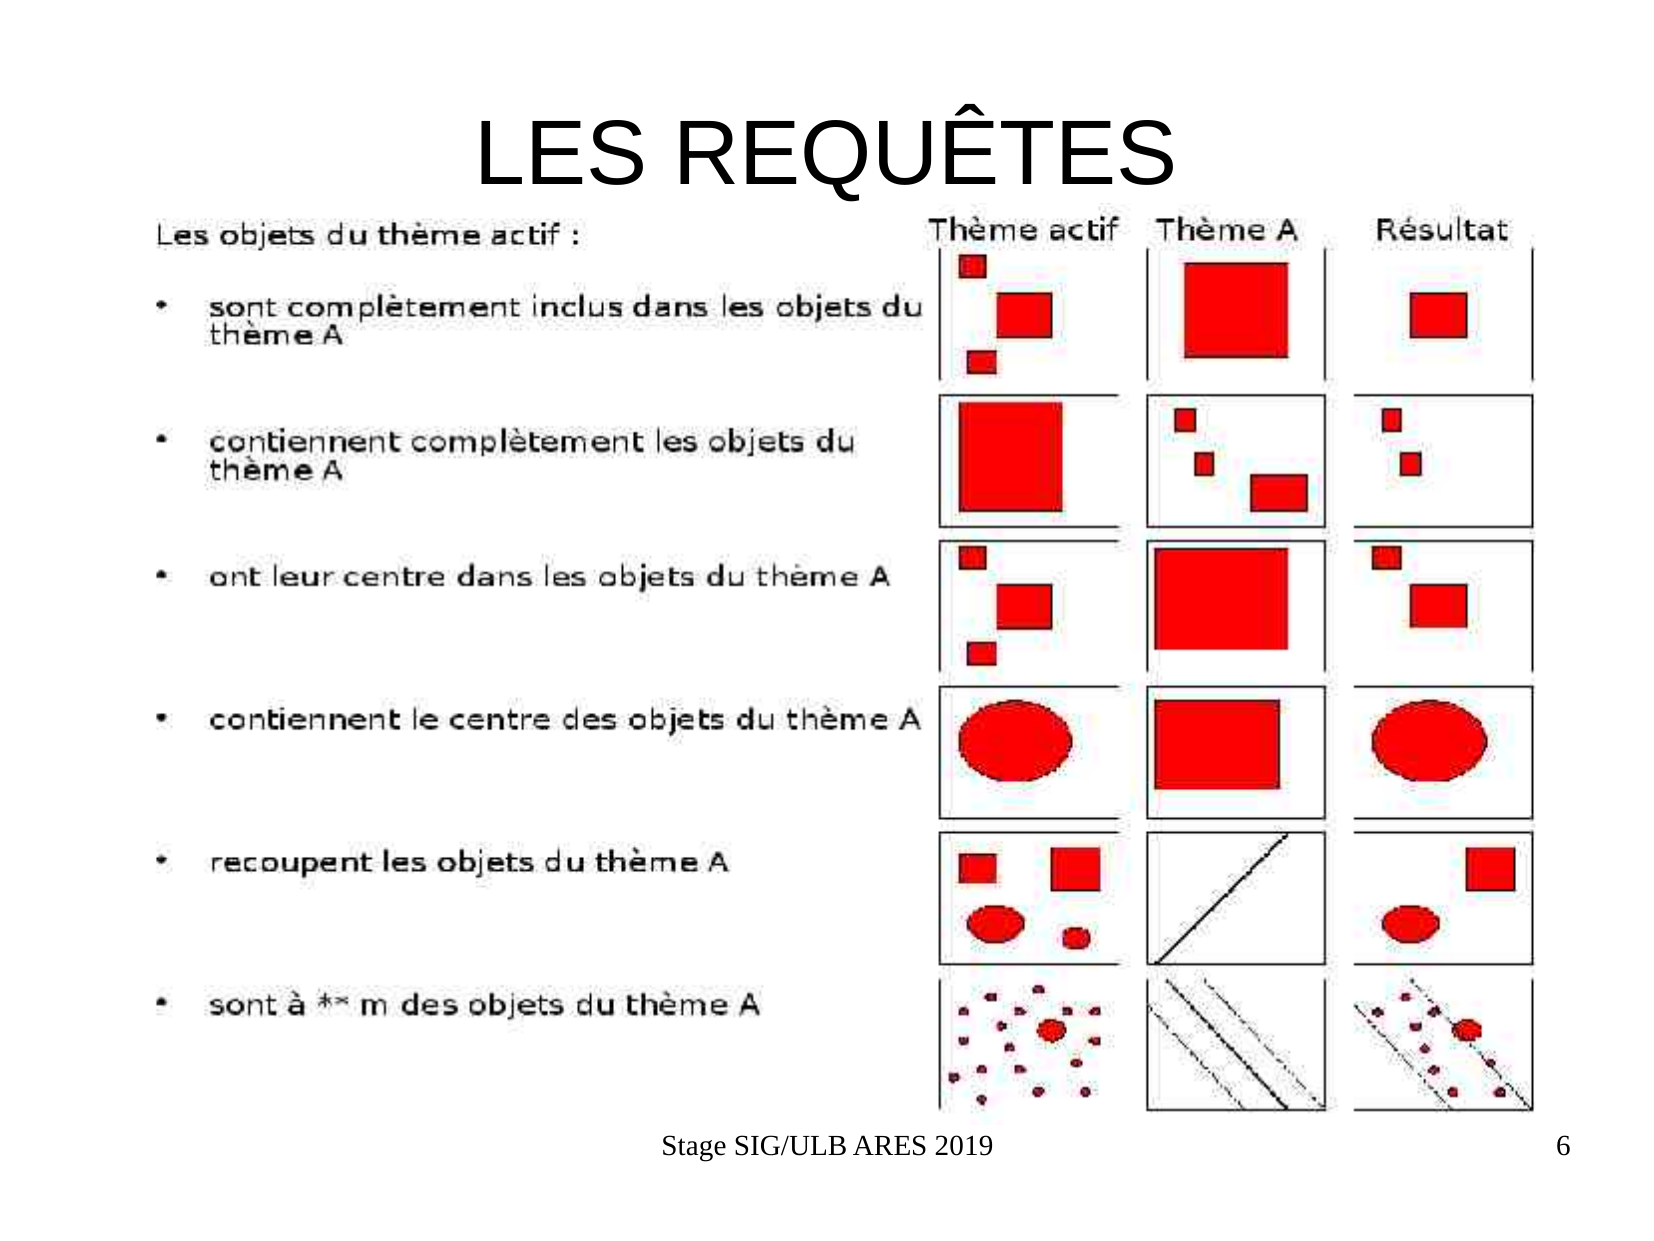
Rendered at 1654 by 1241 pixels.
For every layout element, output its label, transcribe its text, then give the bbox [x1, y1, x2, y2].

title LES REQUÊTES [82, 49, 1571, 257]
picture [141, 203, 1536, 1125]
